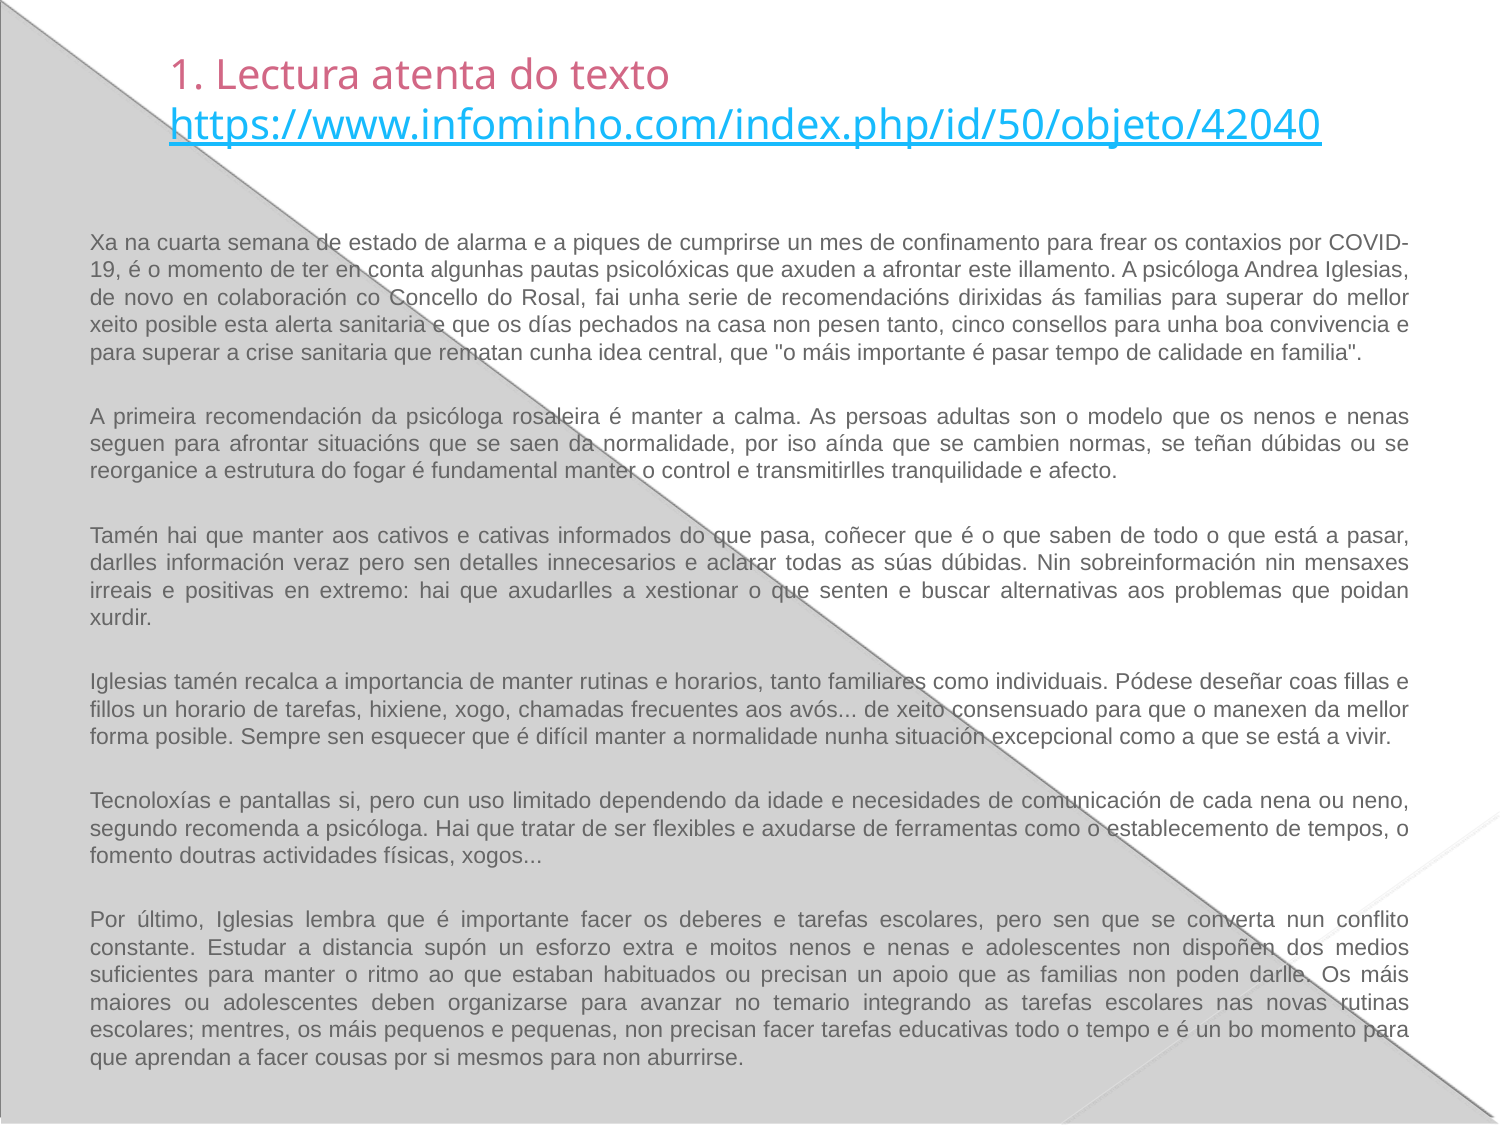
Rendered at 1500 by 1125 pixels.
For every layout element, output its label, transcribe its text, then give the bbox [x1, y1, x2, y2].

text_box Xa na cuarta semana de estado de alarma e a piques de cumprirse un mes de confinamento para frear os contaxios por COVID-19, é o momento de ter en conta algunhas pautas psicolóxicas que axuden a afrontar este illamento. A psicóloga Andrea Iglesias, de novo en colaboración co Concello do Rosal, fai unha serie de recomendacións dirixidas ás familias para superar do mellor xeito posible esta alerta sanitaria e que os días pechados na casa non pesen tanto, cinco consellos para unha boa convivencia e para superar a crise sanitaria que rematan cunha idea central, que "o máis importante é pasar tempo de calidade en familia". A primeira recomendación da psicóloga rosaleira é manter a calma. As persoas adultas son o modelo que os nenos e nenas seguen para afrontar situacións que se saen da normalidade, por iso aínda que se cambien normas, se teñan dúbidas ou se reorganice a estrutura do fogar é fundamental manter o control e transmitirlles tranquilidade e afecto. Tamén hai que manter aos cativos e cativas informados do que pasa, coñecer que é o que saben de todo o que está a pasar, darlles información veraz pero sen detalles innecesarios e aclarar todas as súas dúbidas. Nin sobreinformación nin mensaxes irreais e positivas en extremo: hai que axudarlles a xestionar o que senten e buscar alternativas aos problemas que poidan xurdir. Iglesias tamén recalca a importancia de manter rutinas e horarios, tanto familiares como individuais. Pódese deseñar coas fillas e fillos un horario de tarefas, hixiene, xogo, chamadas frecuentes aos avós... de xeito consensuado para que o manexen da mellor forma posible. Sempre sen esquecer que é difícil manter a normalidade nunha situación excepcional como a que se está a vivir. Tecnoloxías e pantallas si, pero cun uso limitado dependendo da idade e necesidades de comunicación de cada nena ou neno, segundo recomenda a psicóloga. Hai que tratar de ser flexibles e axudarse de ferramentas como o establecemento de tempos, o fomento doutras actividades físicas, xogos... Por último, Iglesias lembra que é importante facer os deberes e tarefas escolares, pero sen que se converta nun conflito constante. Estudar a distancia supón un esforzo extra e moitos nenos e nenas e adolescentes non dispoñen dos medios suficientes para manter o ritmo ao que estaban habituados ou precisan un apoio que as familias non poden darlle. Os máis maiores ou adolescentes deben organizarse para avanzar no temario integrando as tarefas escolares nas novas rutinas escolares; mentres, os máis pequenos e pequenas, non precisan facer tarefas educativas todo o tempo e é un bo momento para que aprendan a facer cousas por si mesmos para non aburrirse. [74, 219, 1425, 1059]
text_box 1. Lectura atenta do texto https://www.infominho.com/index.php/id/50/objeto/42040 [74, 43, 1425, 208]
